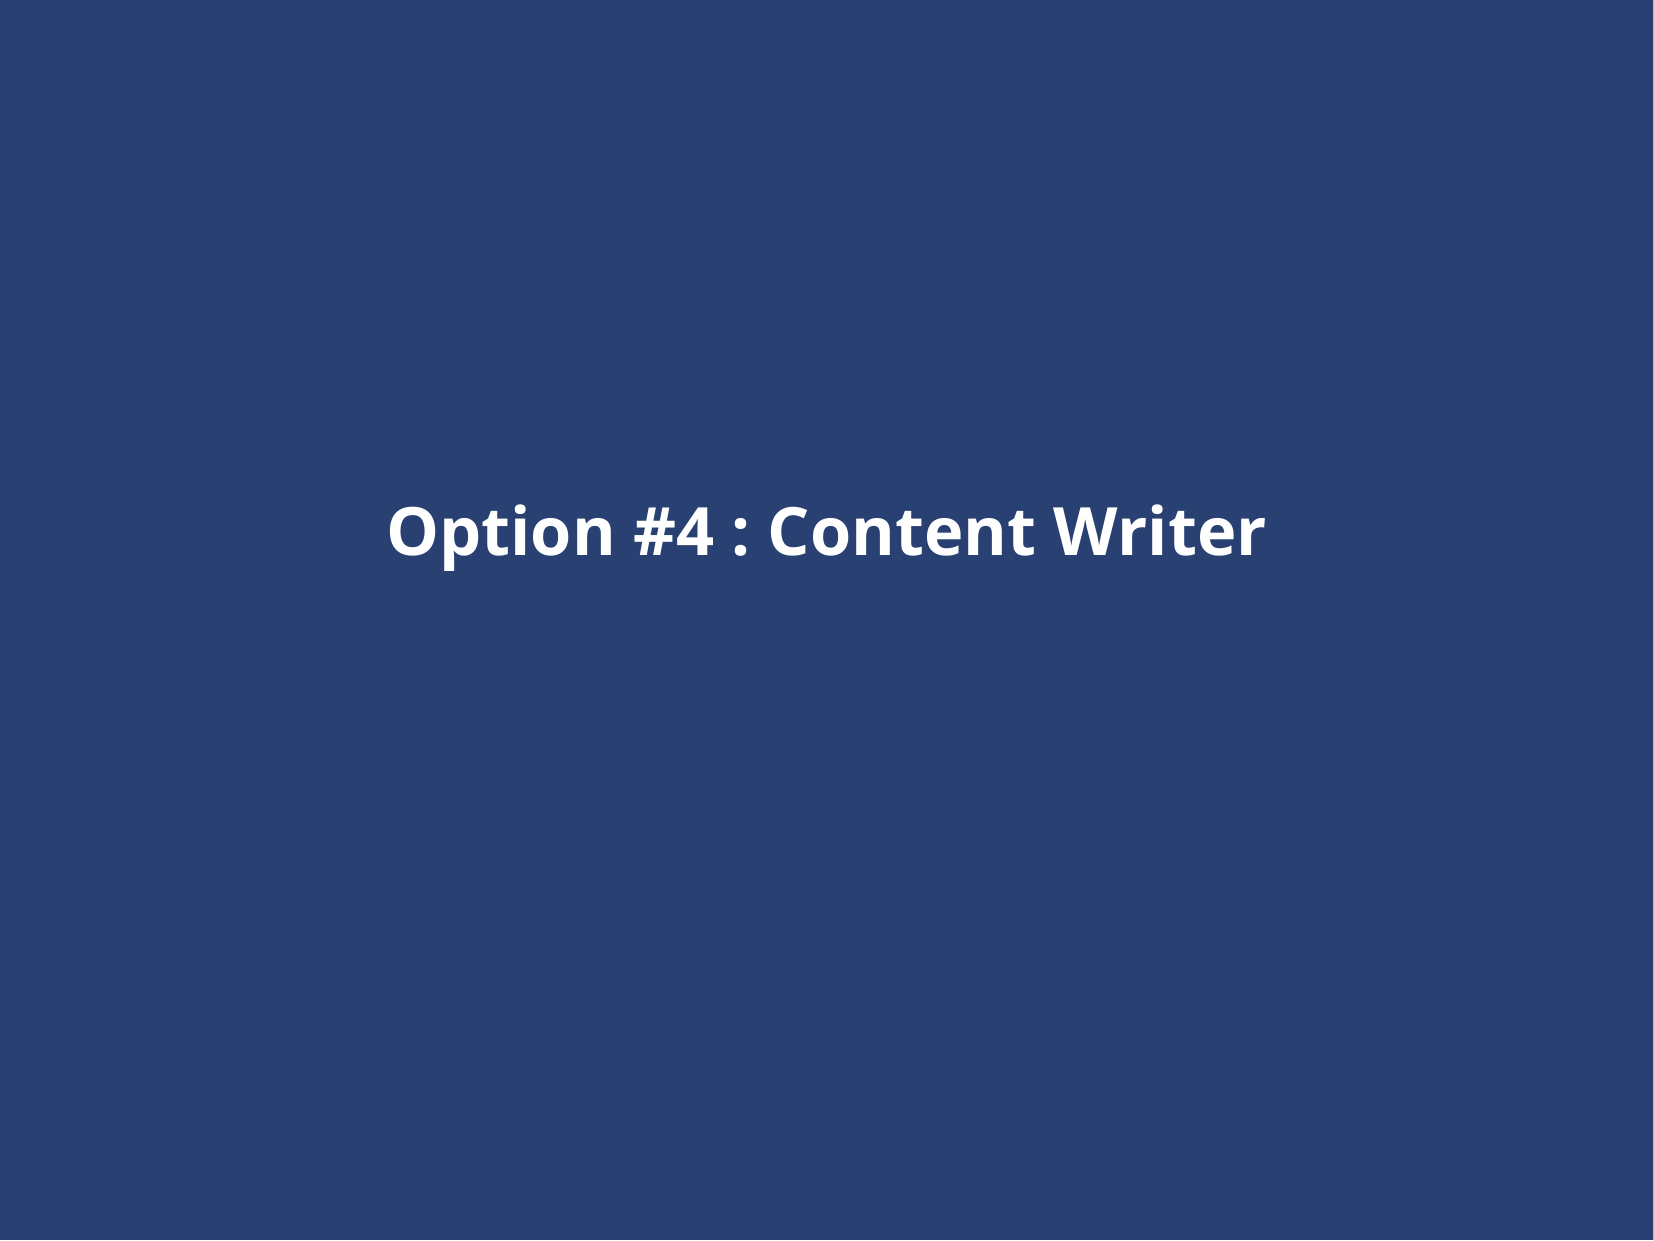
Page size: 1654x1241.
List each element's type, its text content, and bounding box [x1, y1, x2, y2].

subtitle Option #4 : Content Writer [82, 49, 1571, 1109]
